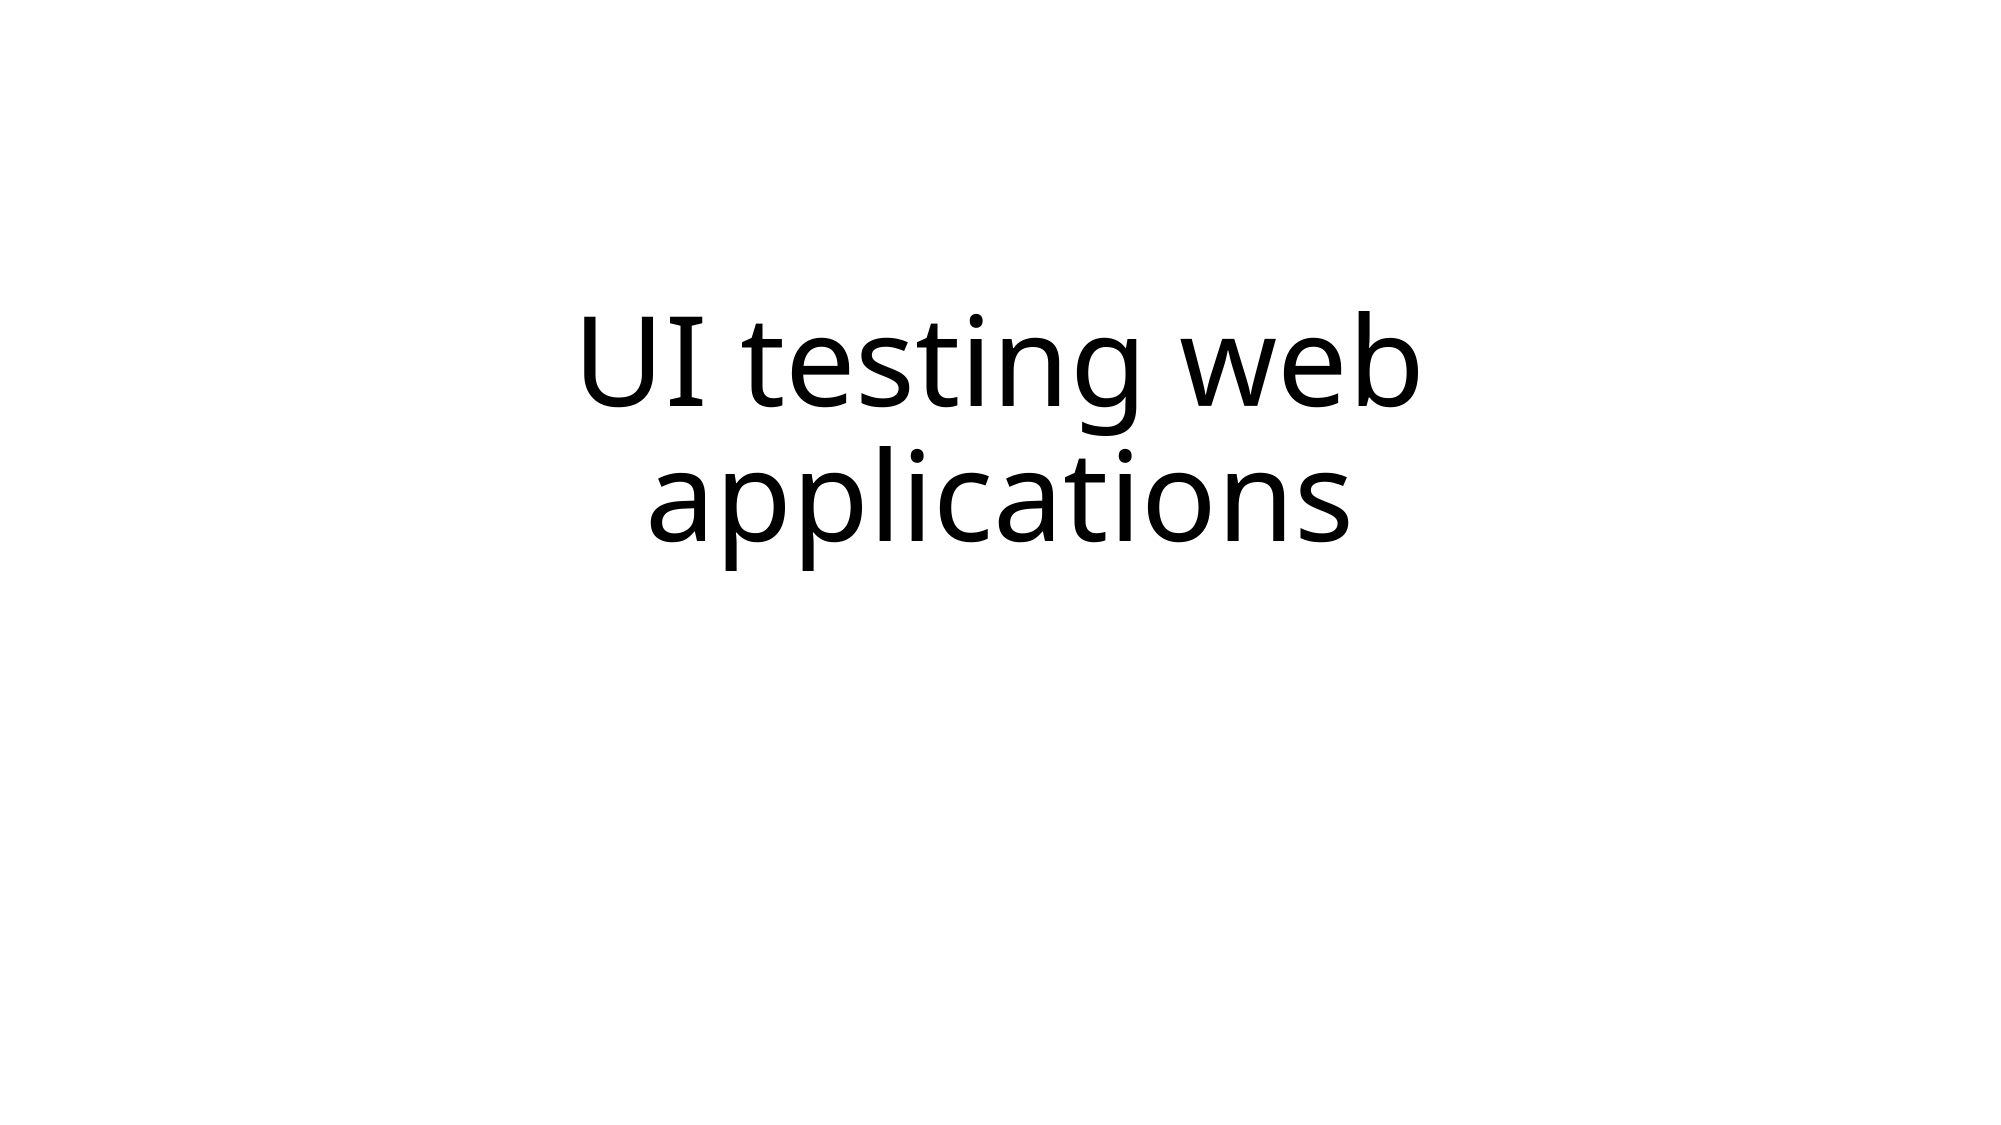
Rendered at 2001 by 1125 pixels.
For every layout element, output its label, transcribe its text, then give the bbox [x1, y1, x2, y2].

title UI testing web applications [249, 184, 1750, 576]
